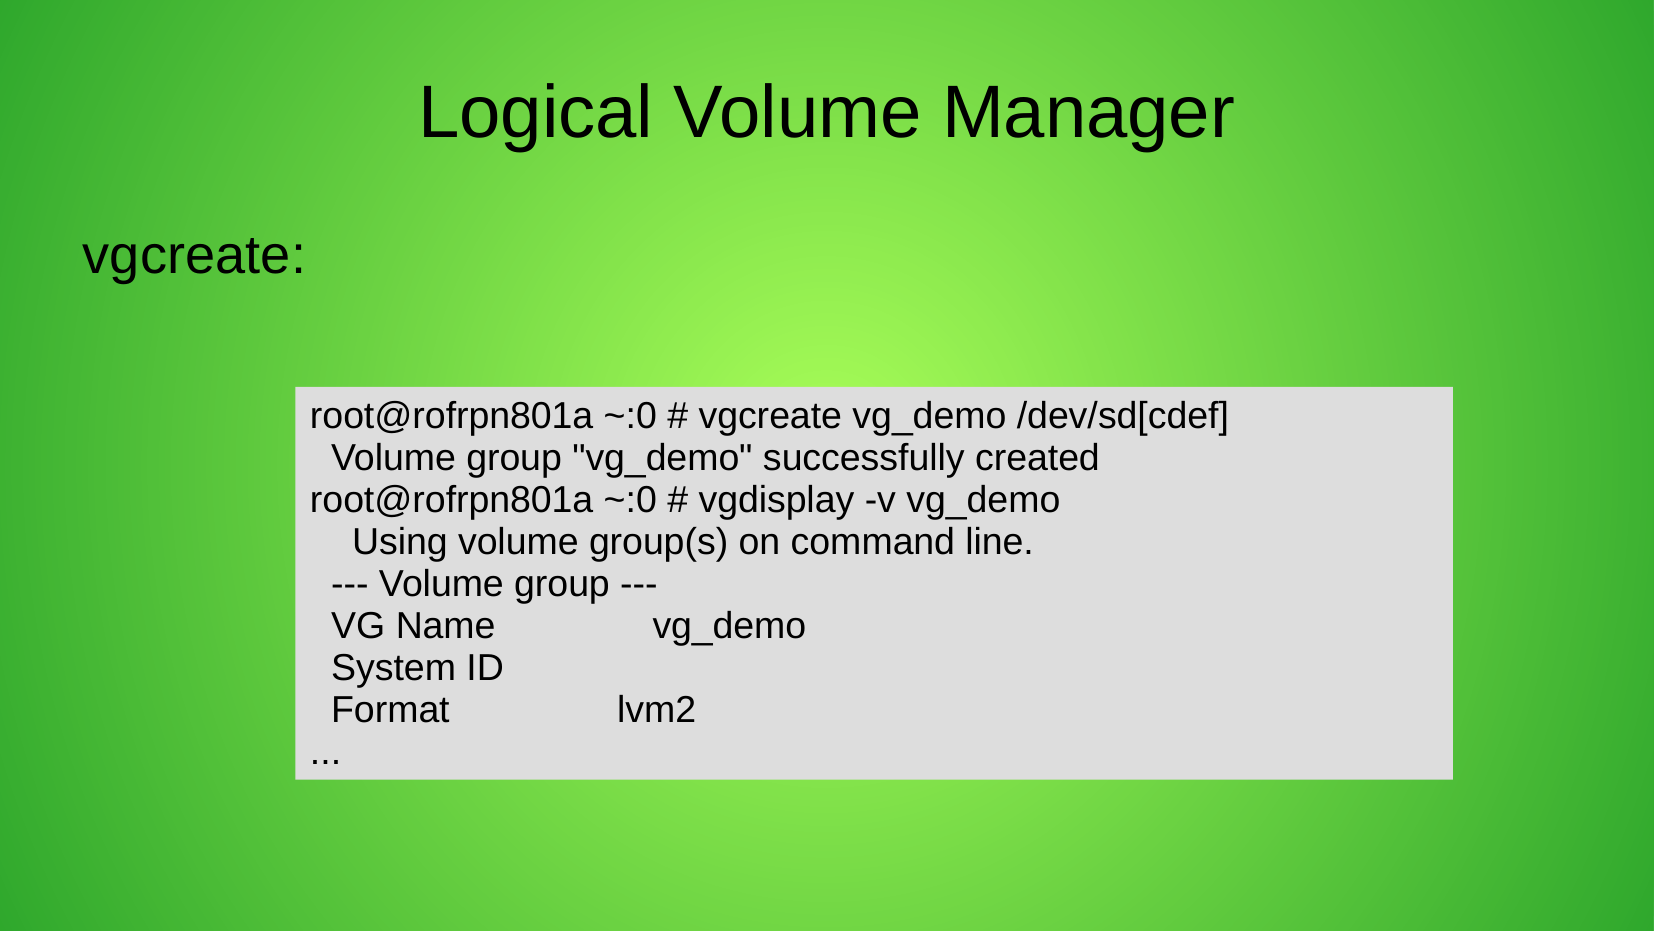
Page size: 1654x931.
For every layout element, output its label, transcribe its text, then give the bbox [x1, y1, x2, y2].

title Logical Volume Manager [82, 35, 1571, 189]
text_box root@rofrpn801a ~:0 # vgcreate vg_demo /dev/sd[cdef] Volume group "vg_demo" successfully created root@rofrpn801a ~:0 # vgdisplay -v vg_demo Using volume group(s) on command line. --- Volume group --- VG Name vg_demo System ID Format lvm2 ... [295, 386, 1453, 780]
list vgcreate: [82, 224, 1571, 355]
